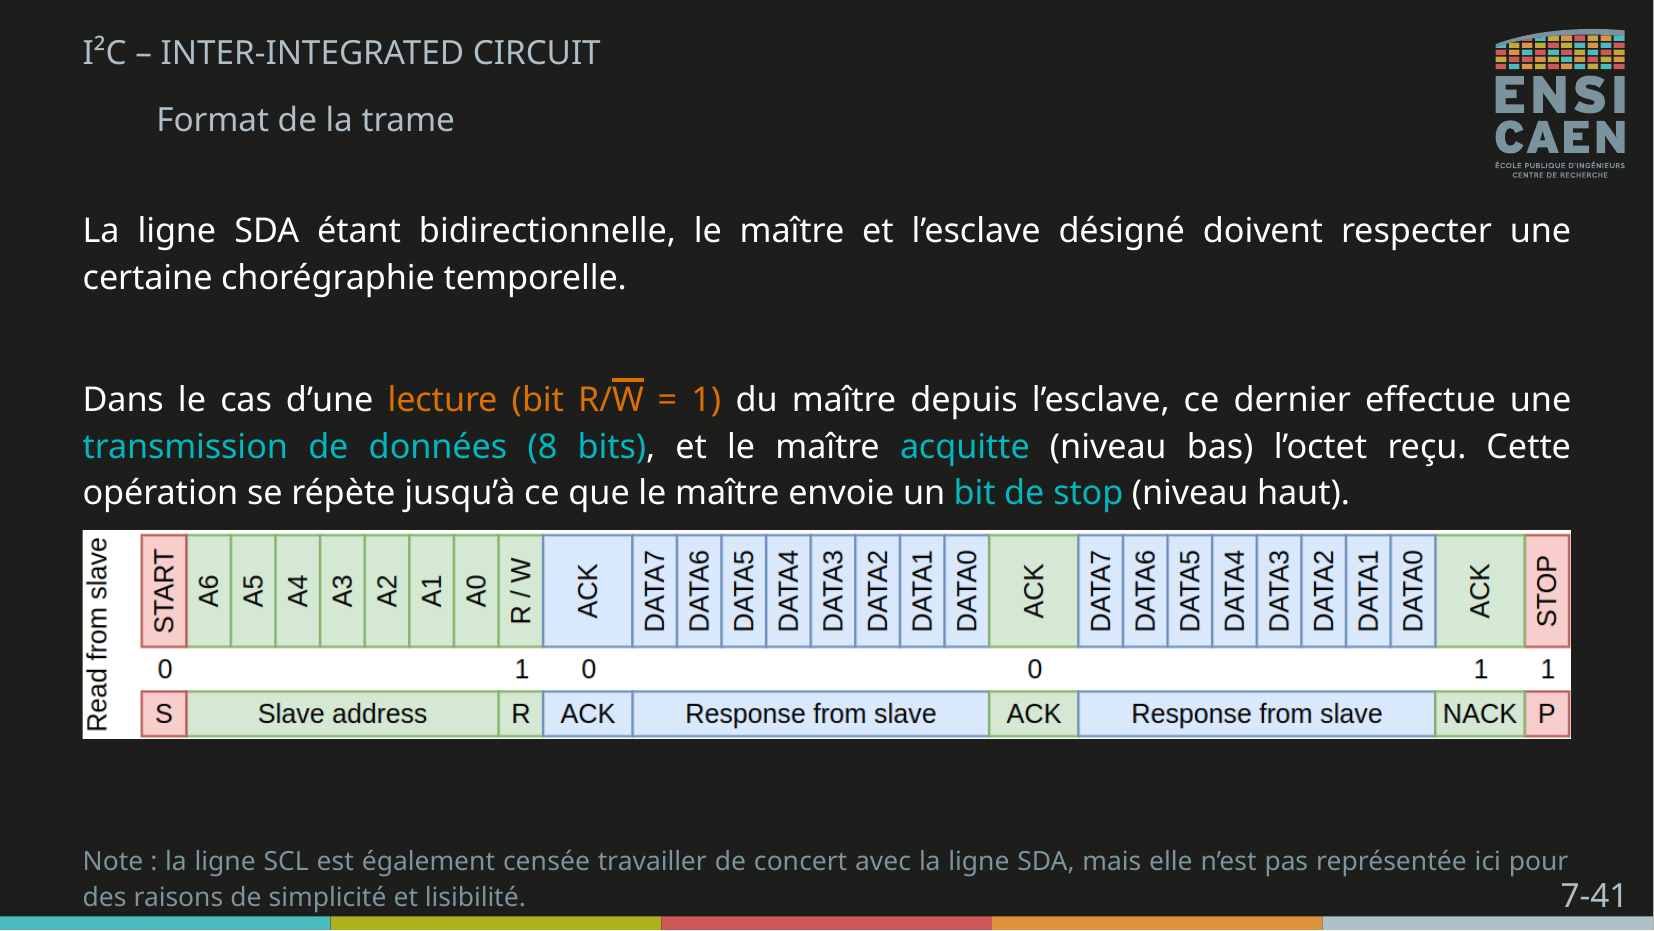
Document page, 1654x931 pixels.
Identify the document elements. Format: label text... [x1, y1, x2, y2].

title I²C – INTER-INTEGRATED CIRCUIT Format de la trame [82, 0, 1467, 148]
list La ligne SDA étant bidirectionnelle, le maître et l’esclave désigné doivent respecter une certaine chorégraphie temporelle. Dans le cas d’une lecture (bit R/W = 1) du maître depuis l’esclave, ce dernier effectue une transmission de données (8 bits), et le maître acquitte (niveau bas) l’octet reçu. Cette opération se répète jusqu’à ce que le maître envoie un bit de stop (niveau haut). Note : la ligne SCL est également censée travailler de concert avec la ligne SDA, mais elle n’est pas représentée ici pour des raisons de simplicité et lisibilité. [82, 739, 1571, 916]
list La ligne SDA étant bidirectionnelle, le maître et l’esclave désigné doivent respecter une certaine chorégraphie temporelle. Dans le cas d’une lecture (bit R/W = 1) du maître depuis l’esclave, ce dernier effectue une transmission de données (8 bits), et le maître acquitte (niveau bas) l’octet reçu. Cette opération se répète jusqu’à ce que le maître envoie un bit de stop (niveau haut). Note : la ligne SCL est également censée travailler de concert avec la ligne SDA, mais elle n’est pas représentée ici pour des raisons de simplicité et lisibilité. [82, 206, 1571, 530]
picture [82, 530, 1571, 739]
